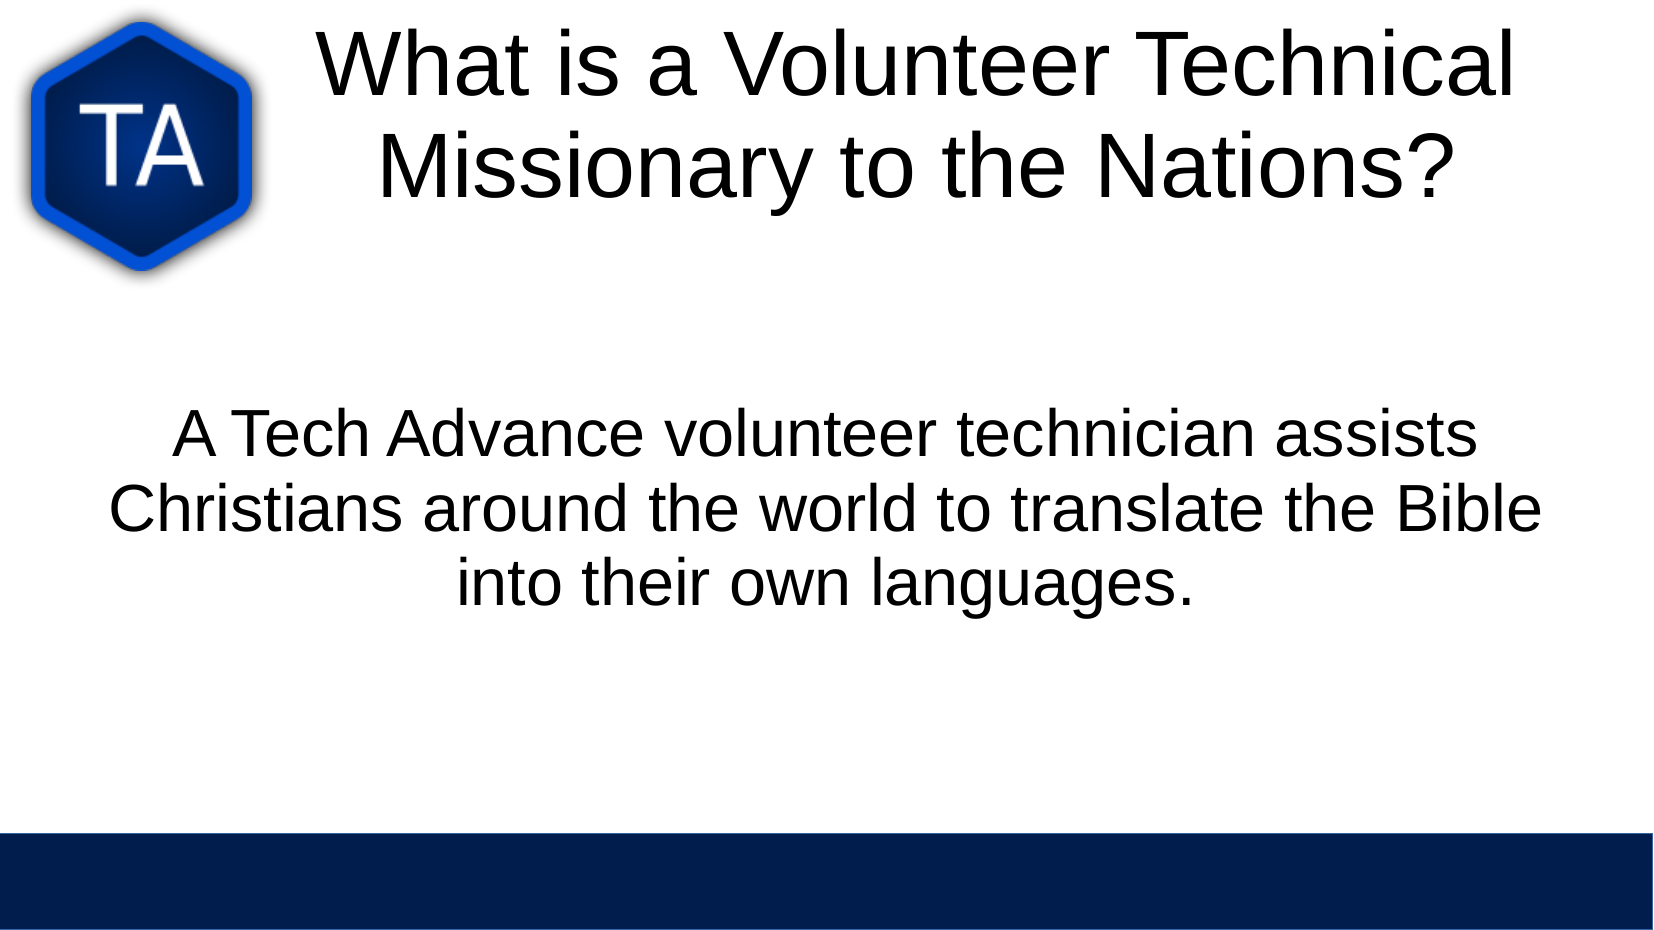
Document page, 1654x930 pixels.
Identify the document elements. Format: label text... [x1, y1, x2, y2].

title What is a Volunteer Technical Missionary to the Nations? [263, 12, 1571, 218]
list A Tech Advance volunteer technician assists Christians around the world to translate the Bible into their own languages. [82, 258, 1571, 757]
picture [31, 22, 252, 271]
